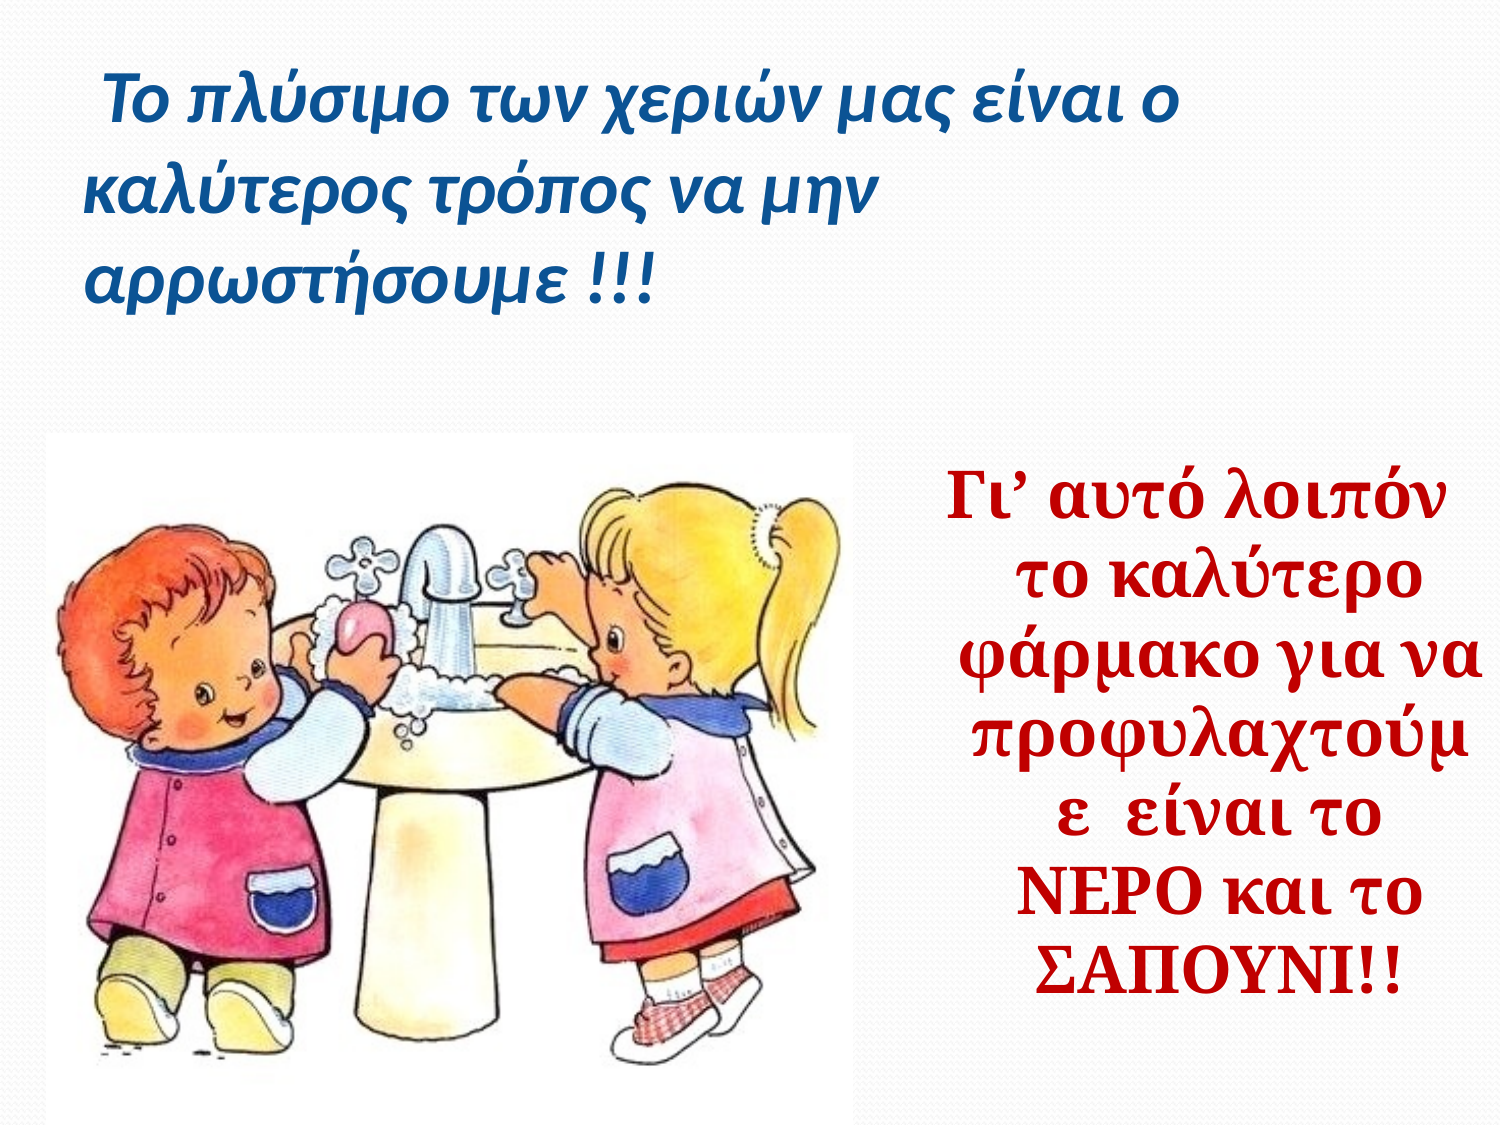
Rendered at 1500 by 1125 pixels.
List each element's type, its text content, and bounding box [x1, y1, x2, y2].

picture [46, 433, 853, 1125]
list Γι’ αυτό λοιπόν το καλύτερο φάρμακο για να προφυλαχτούμε είναι το ΝΕΡΟ και το ΣΑΠΟΥΝΙ!! [853, 445, 1500, 1026]
title Το πλύσιμο των χεριών μας είναι ο καλύτερος τρόπος να μην αρρωστήσουμε !!! [82, 22, 1432, 319]
